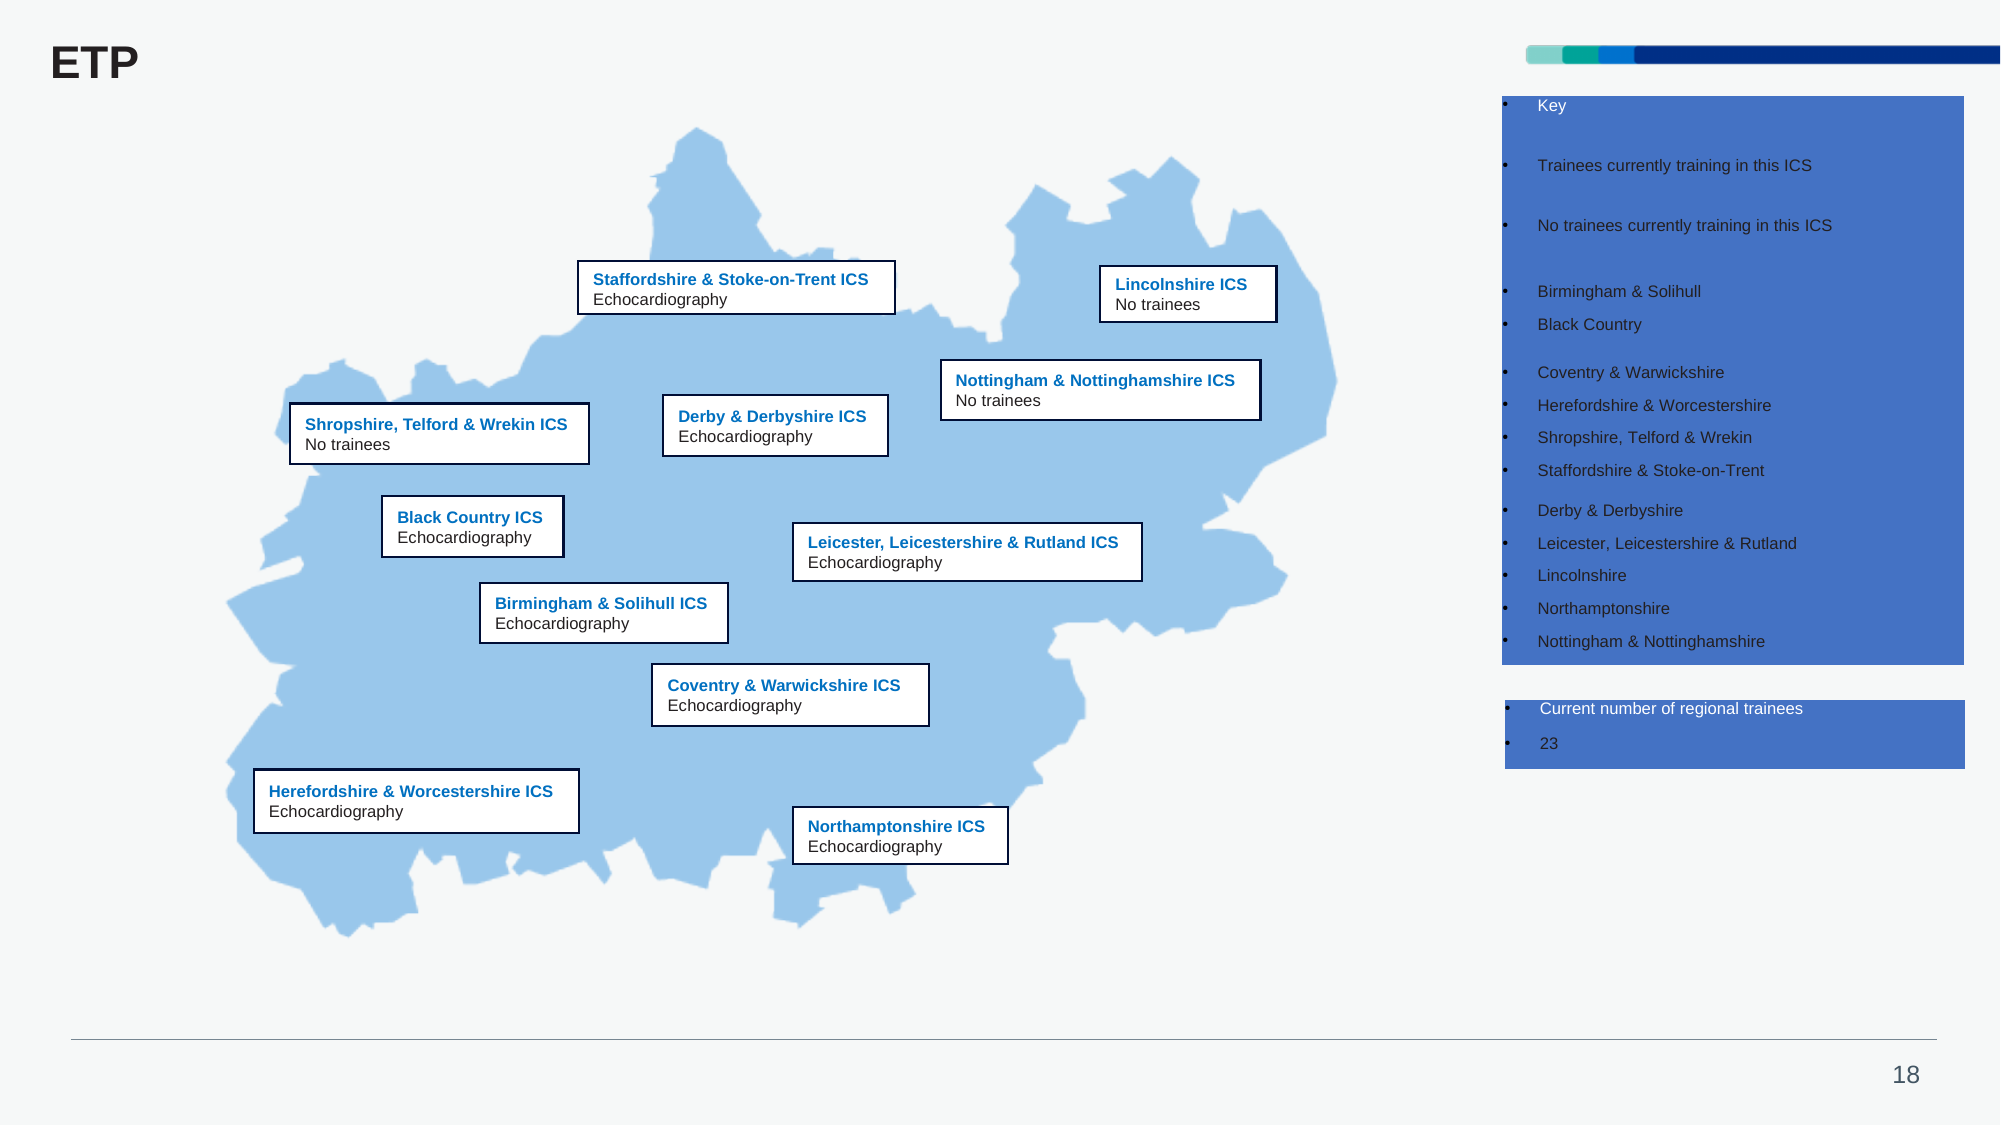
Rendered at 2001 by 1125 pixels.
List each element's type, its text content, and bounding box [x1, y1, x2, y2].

table_cell Black Country [1502, 315, 1964, 363]
table_header ICS [1502, 276, 1964, 283]
table_header Current number of regional trainees [1505, 700, 1965, 734]
text_box Staffordshire & Stoke-on-Trent ICS Echocardiography [578, 261, 895, 314]
table_cell Herefordshire & Worcestershire [1502, 396, 1964, 428]
table_cell Staffordshire & Stoke-on-Trent [1502, 461, 1964, 501]
table_cell Nottingham & Nottinghamshire [1502, 632, 1964, 665]
table_cell No trainees currently training in this ICS [1502, 216, 1906, 276]
text_box Leicester, Leicestershire & Rutland ICS Echocardiography [793, 523, 1142, 581]
table_cell Leicester, Leicestershire & Rutland [1502, 534, 1964, 567]
text_box Black Country ICS Echocardiography [382, 496, 564, 557]
table_cell Derby & Derbyshire [1502, 501, 1964, 534]
text_box Coventry & Warwickshire ICS Echocardiography [652, 664, 929, 726]
table_cell Trainees currently training in this ICS [1502, 156, 1906, 216]
text_box Lincolnshire ICS No trainees [1100, 266, 1276, 322]
picture [198, 116, 1353, 956]
text_box Birmingham & Solihull ICS Echocardiography [480, 583, 728, 643]
table_cell Coventry & Warwickshire [1502, 363, 1964, 396]
text_box Herefordshire & Worcestershire ICS Echocardiography [254, 769, 579, 833]
table_cell Lincolnshire [1502, 567, 1964, 599]
table_header [1906, 96, 1964, 156]
text_box Derby & Derbyshire ICS Echocardiography [663, 395, 888, 456]
text_box Shropshire, Telford & Wrekin ICS No trainees [290, 404, 589, 464]
text_box Nottingham & Nottinghamshire ICS No trainees [941, 360, 1260, 420]
table_cell [1906, 156, 1964, 216]
text_box ETP [35, 25, 473, 96]
table_cell [1906, 216, 1964, 276]
text_box Northamptonshire ICS Echocardiography [793, 807, 1008, 864]
table_cell Northamptonshire [1502, 599, 1964, 632]
table_header Key [1502, 96, 1906, 156]
table_cell 23 [1505, 734, 1965, 769]
table_cell Birmingham & Solihull [1502, 283, 1964, 315]
table_cell Shropshire, Telford & Wrekin [1502, 428, 1964, 461]
